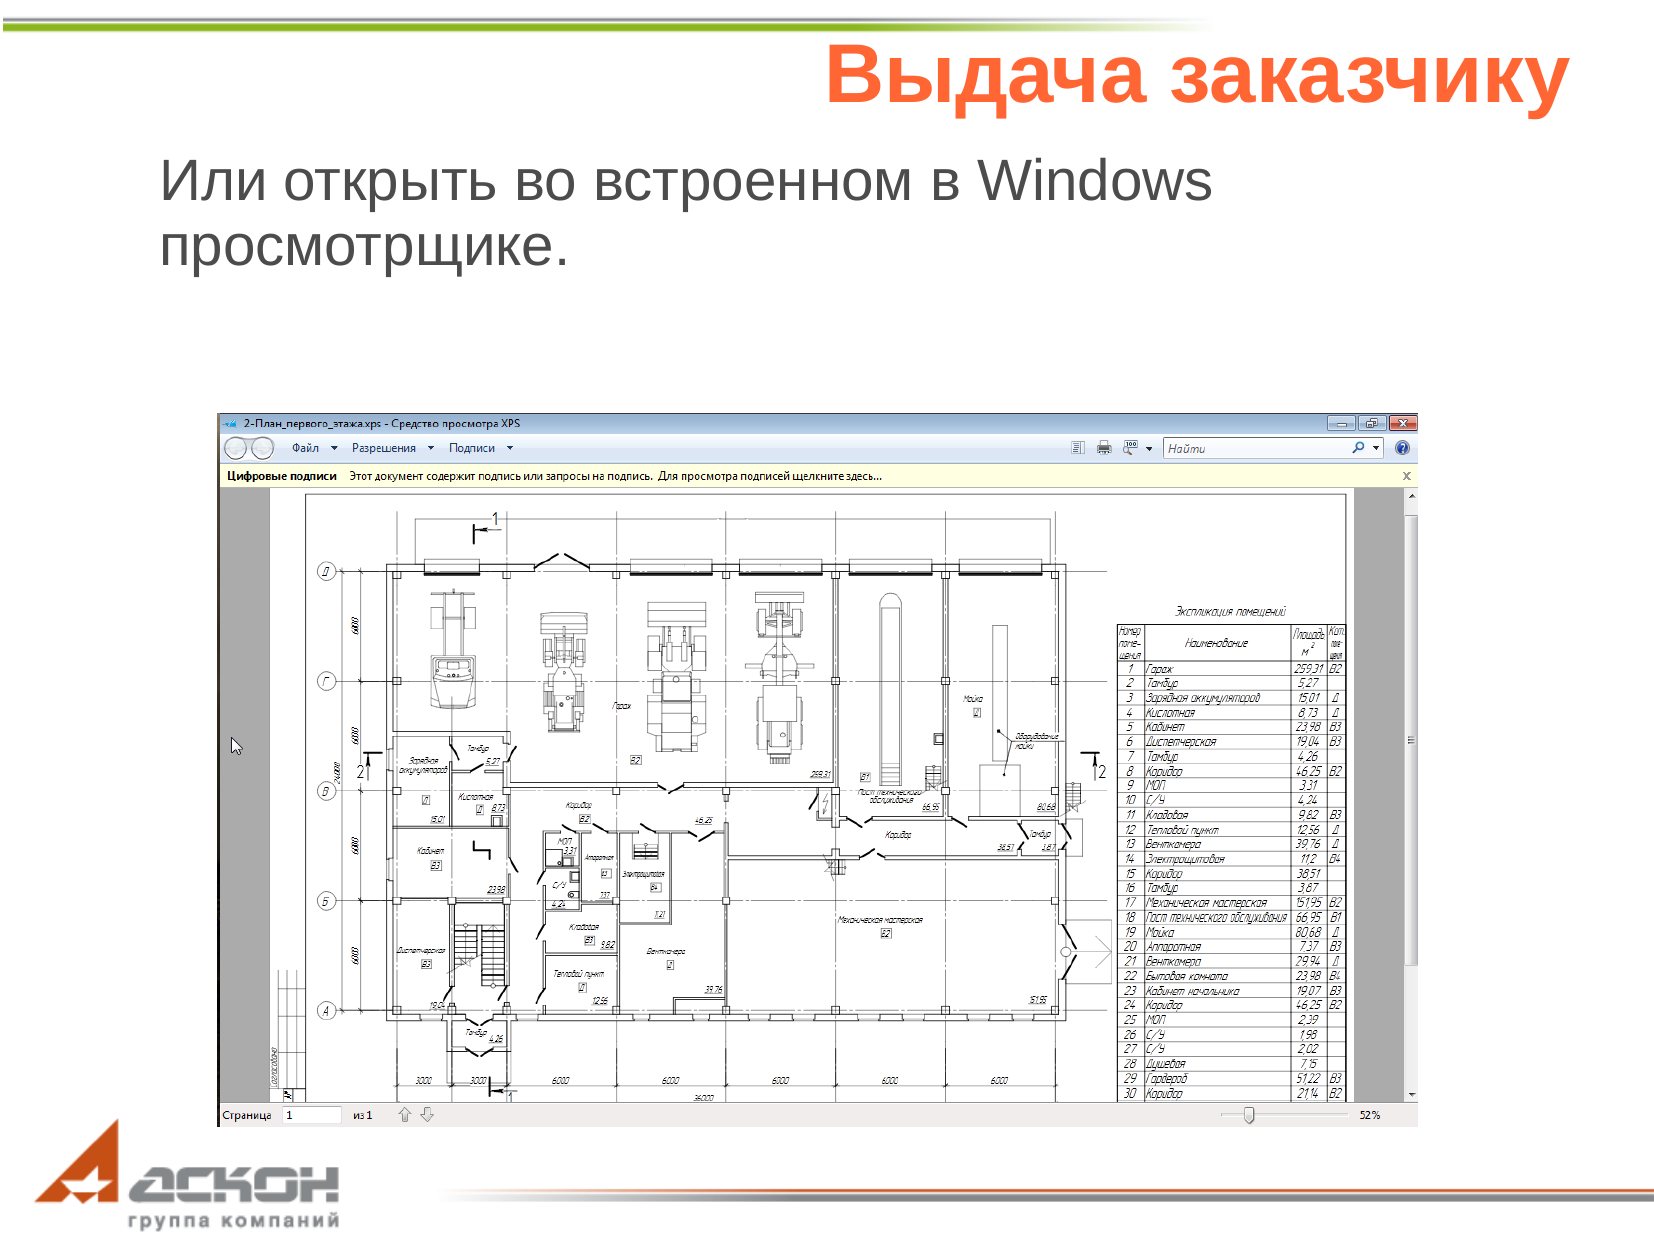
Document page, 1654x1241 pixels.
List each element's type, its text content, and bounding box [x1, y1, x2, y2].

list Или открыть во встроенном в Windows просмотрщике. [88, 147, 1595, 384]
title Выдача заказчику [82, 0, 1572, 148]
picture [3, 0, 1654, 1241]
